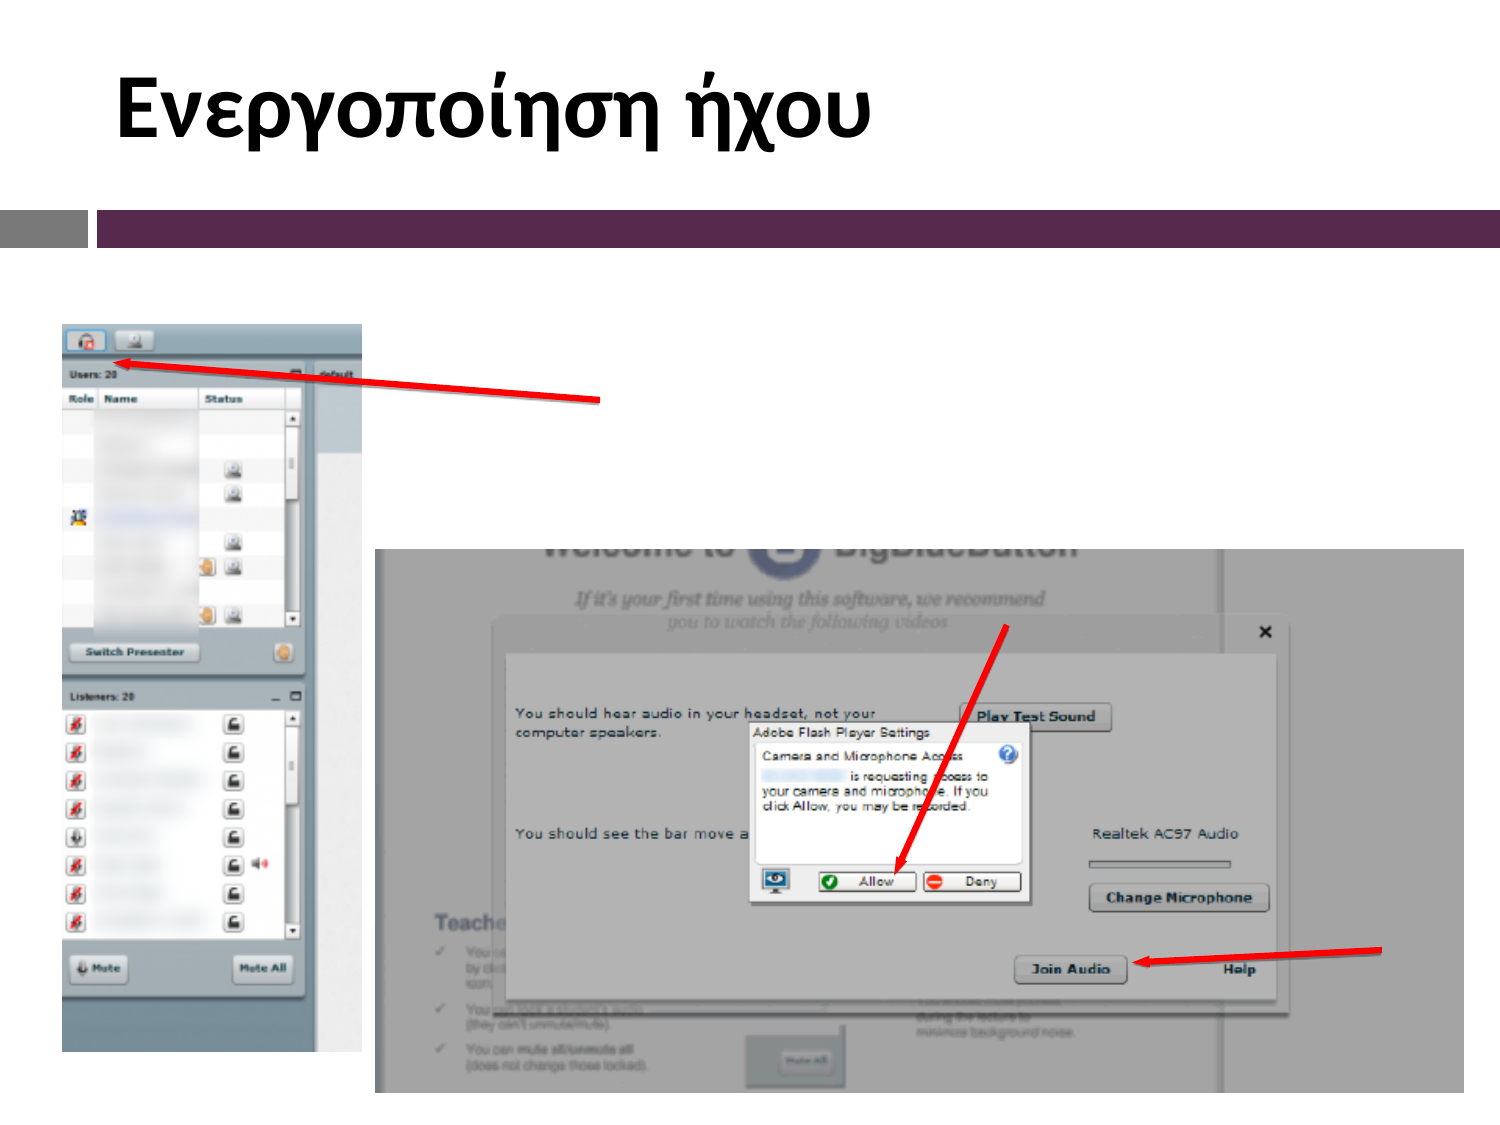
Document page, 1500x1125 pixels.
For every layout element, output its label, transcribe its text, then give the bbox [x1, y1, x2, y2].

picture [62, 324, 362, 1052]
title Ενεργοποίηση ήχου [100, 19, 1438, 182]
picture [375, 549, 1464, 1093]
